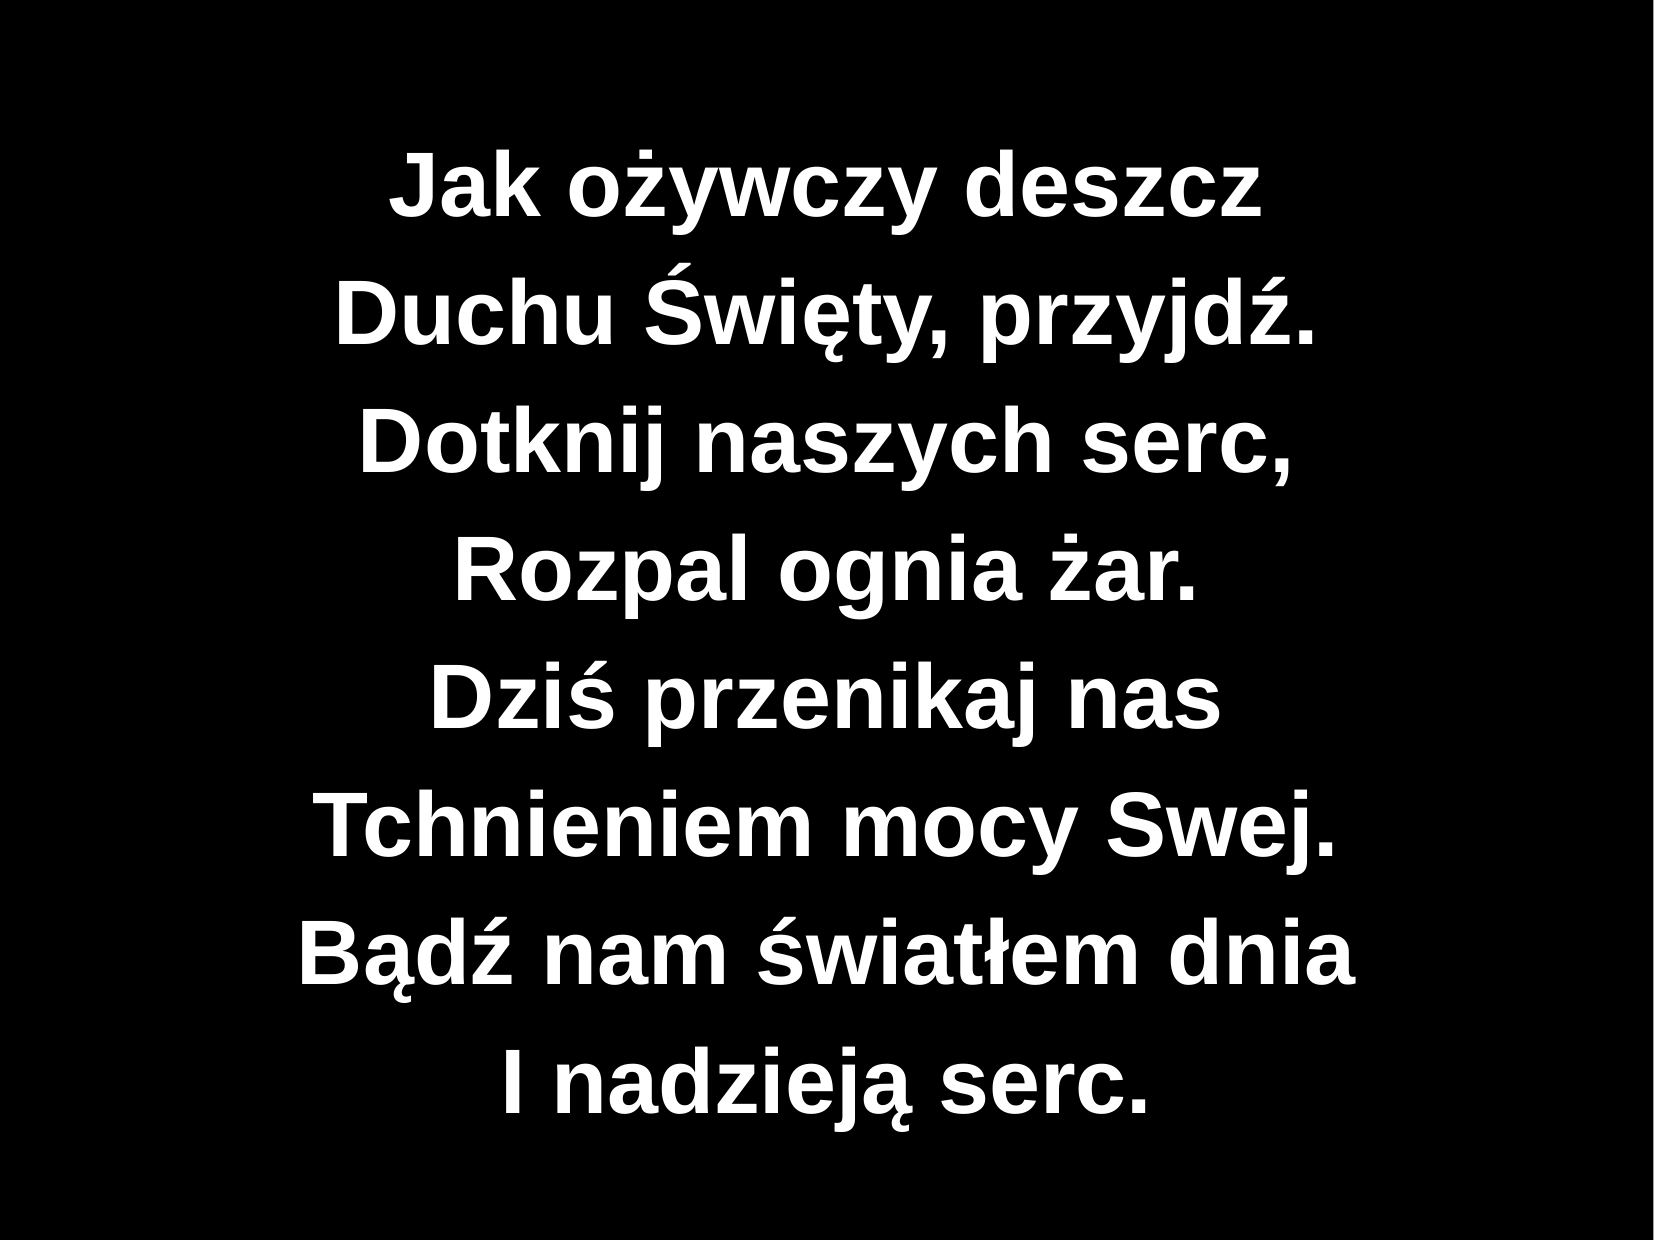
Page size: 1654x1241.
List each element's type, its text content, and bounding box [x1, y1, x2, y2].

subtitle Jak ożywczy deszcz Duchu Święty, przyjdź. Dotknij naszych serc, Rozpal ognia żar. Dziś przenikaj nas Tchnieniem mocy Swej. Bądź nam światłem dnia I nadzieją serc. [0, 0, 1654, 1241]
